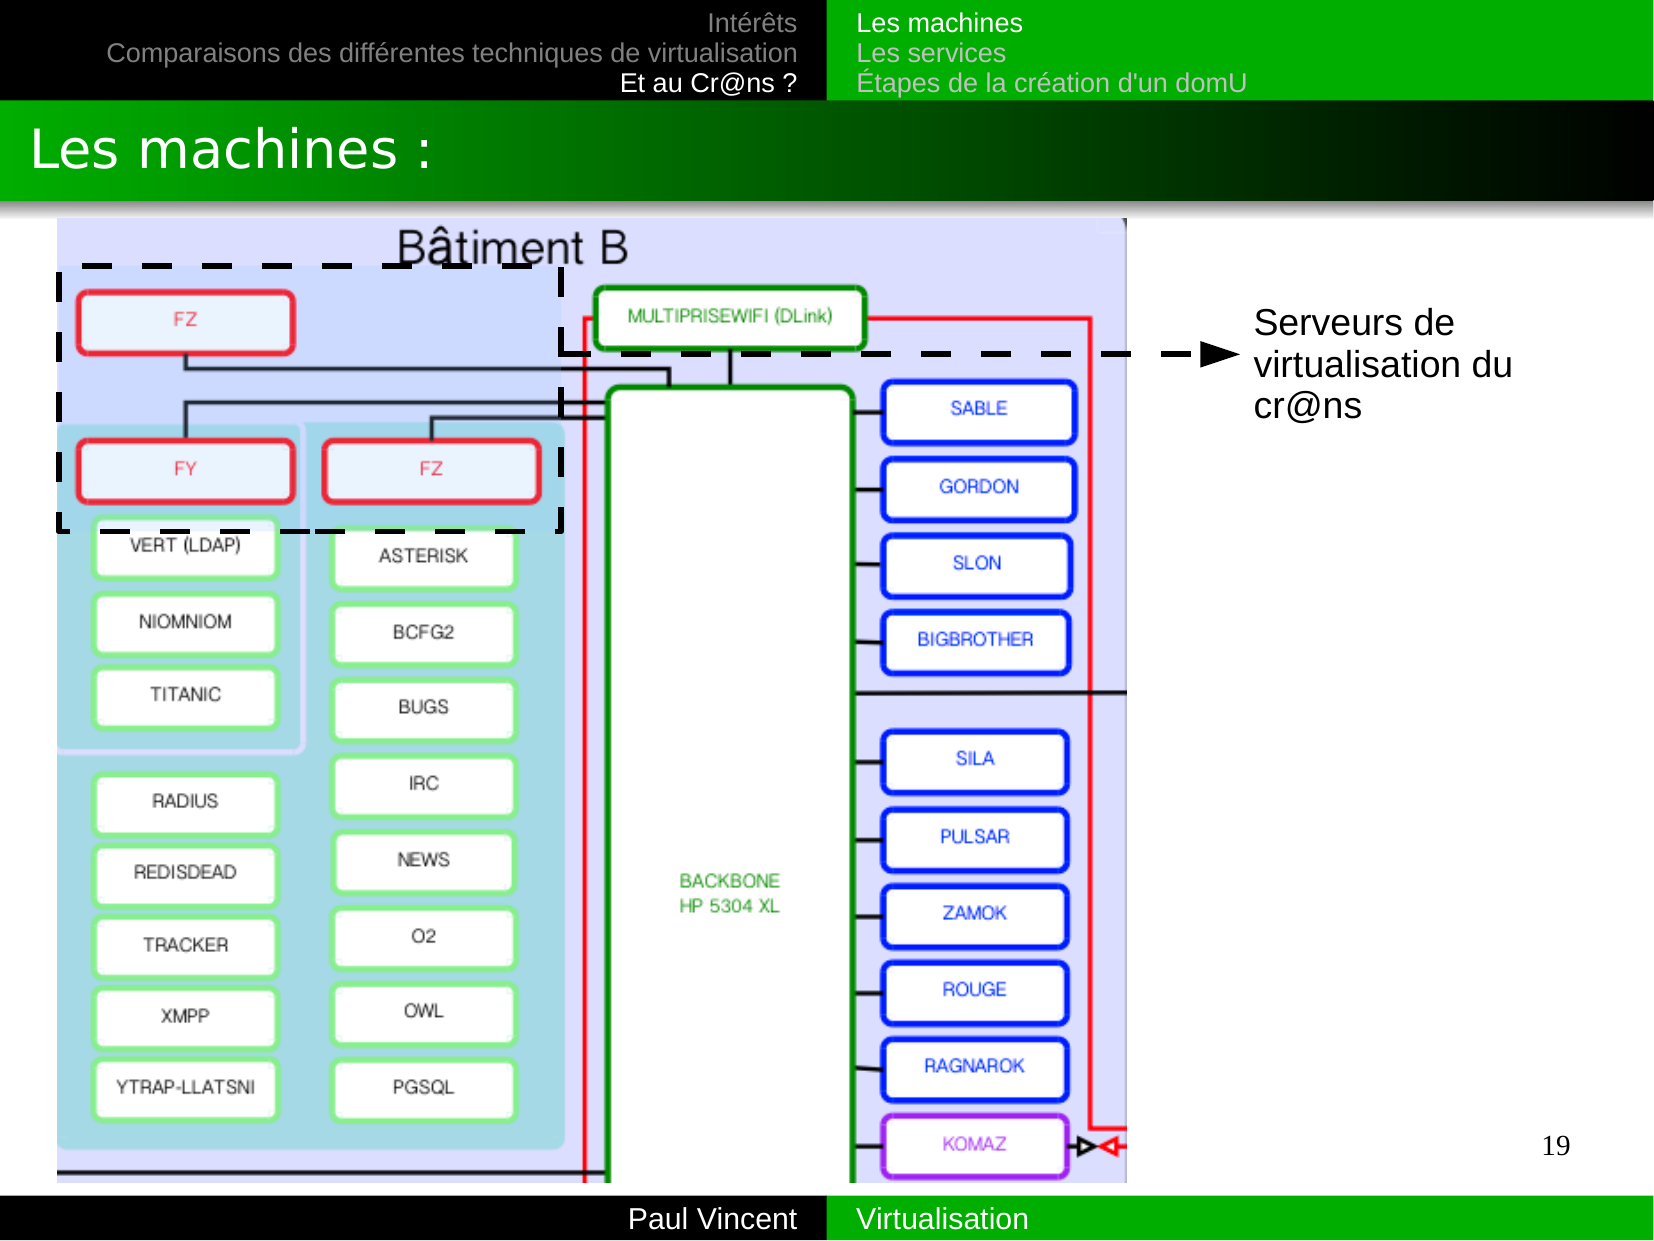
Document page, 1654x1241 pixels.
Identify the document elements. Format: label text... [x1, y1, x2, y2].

text_box Les machines Les services Étapes de la création d'un domU [856, 7, 1654, 99]
picture [57, 218, 1127, 1183]
text_box Les machines : [29, 118, 1654, 184]
text_box Paul Vincent [0, 1202, 798, 1238]
text_box [59, 265, 562, 532]
text_box [0, 1195, 1654, 1241]
text_box [0, 0, 1654, 219]
text_box Serveurs de virtualisation du cr@ns [1253, 301, 1608, 428]
text_box Virtualisation [856, 1202, 1654, 1238]
text_box Intérêts Comparaisons des différentes techniques de virtualisation Et au Cr@ns ? [0, 7, 798, 99]
